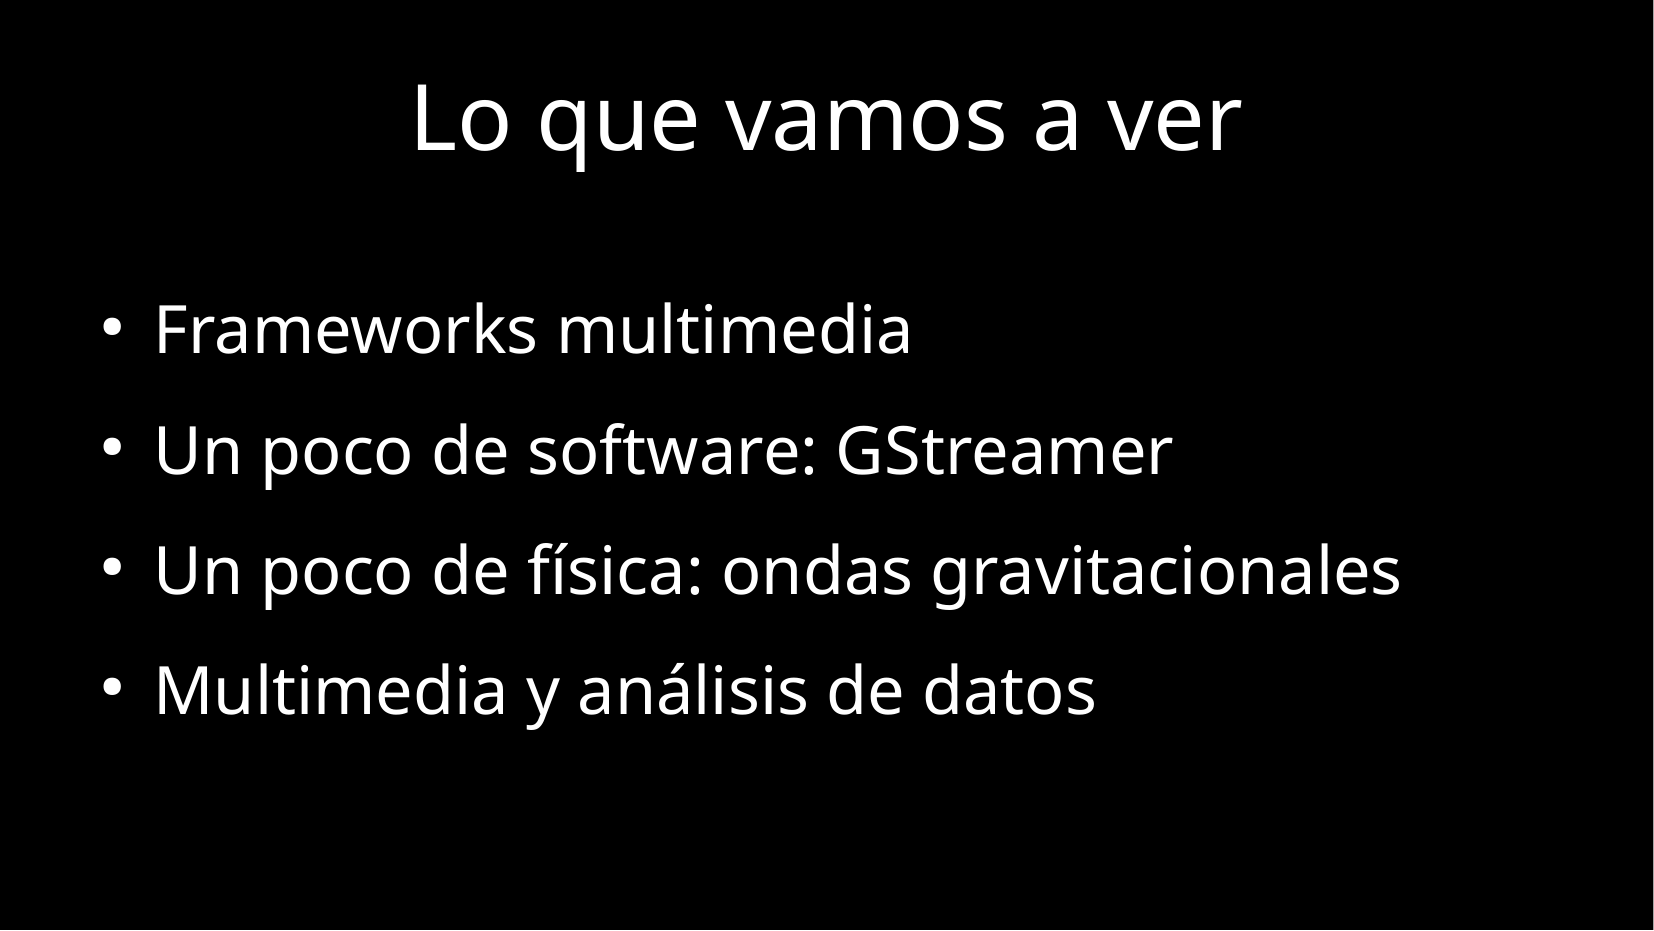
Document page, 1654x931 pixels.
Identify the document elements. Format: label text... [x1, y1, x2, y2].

list Frameworks multimedia Un poco de software: GStreamer Un poco de física: ondas gravitacionales Multimedia y análisis de datos [82, 282, 1571, 822]
title Lo que vamos a ver [82, 37, 1571, 193]
